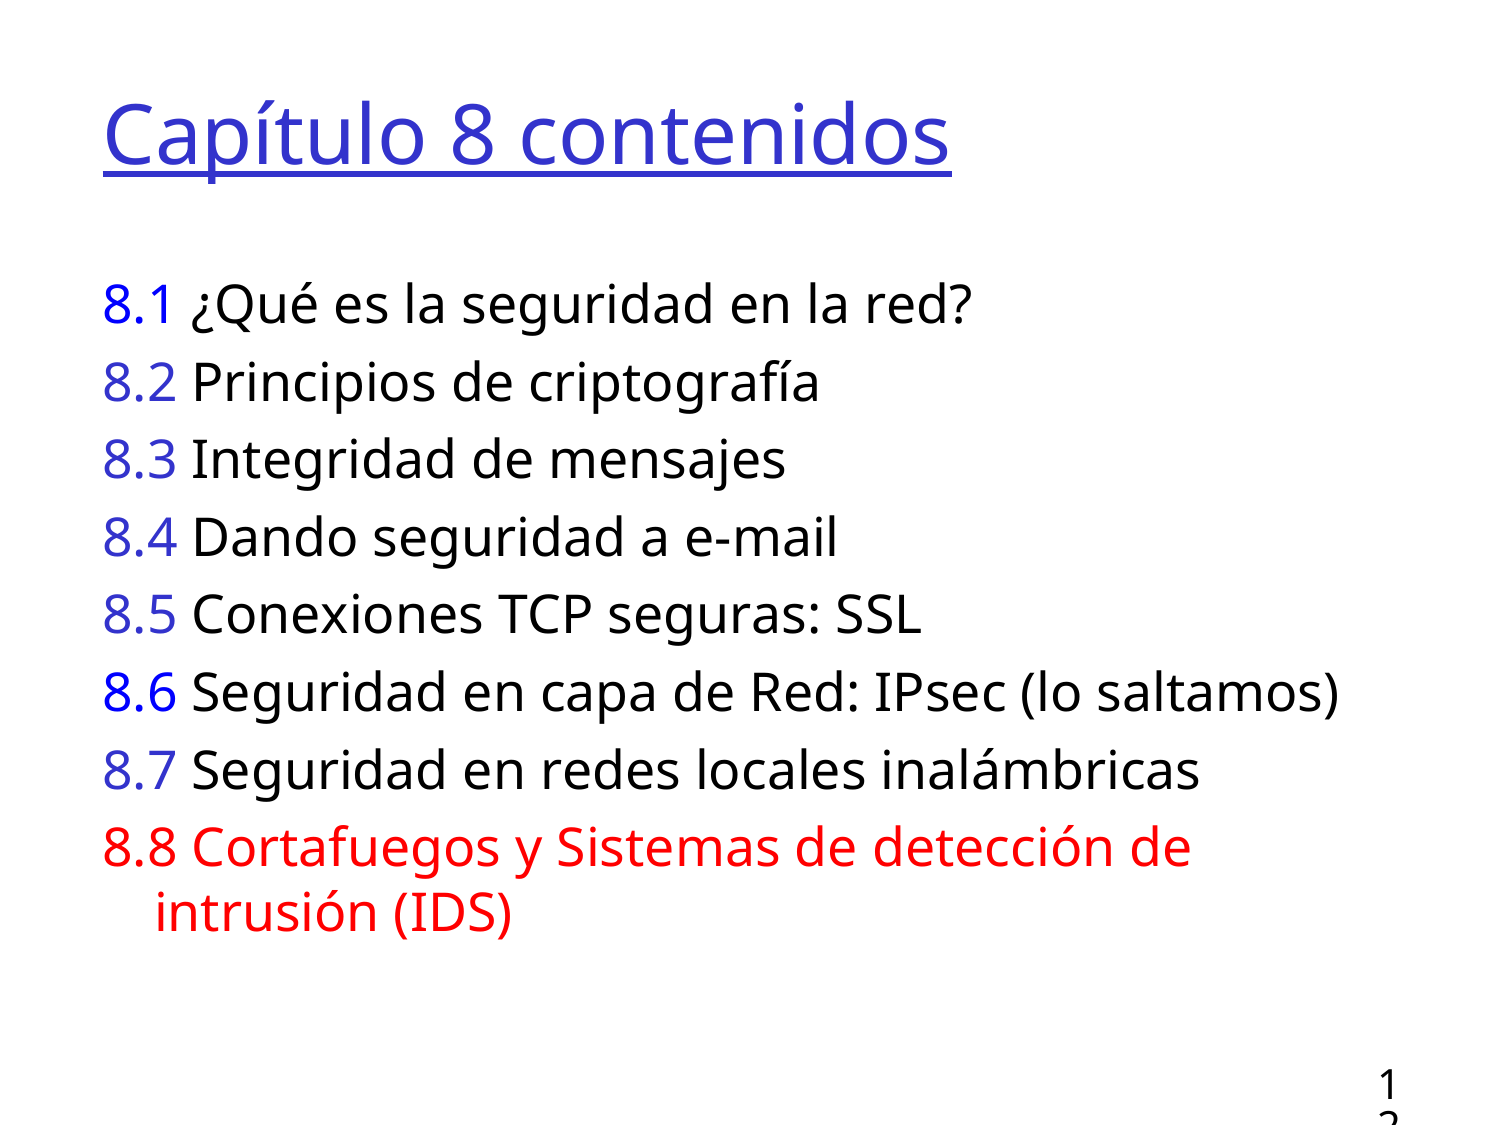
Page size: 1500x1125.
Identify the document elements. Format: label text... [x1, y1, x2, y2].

title Capítulo 8 contenidos [87, 16, 1363, 247]
list 8.1 ¿Qué es la seguridad en la red? 8.2 Principios de criptografía 8.3 Integridad de mensajes 8.4 Dando seguridad a e-mail 8.5 Conexiones TCP seguras: SSL 8.6 Seguridad en capa de Red: IPsec (lo saltamos) 8.7 Seguridad en redes locales inalámbricas 8.8 Cortafuegos y Sistemas de detección de intrusión (IDS) [87, 262, 1363, 1006]
